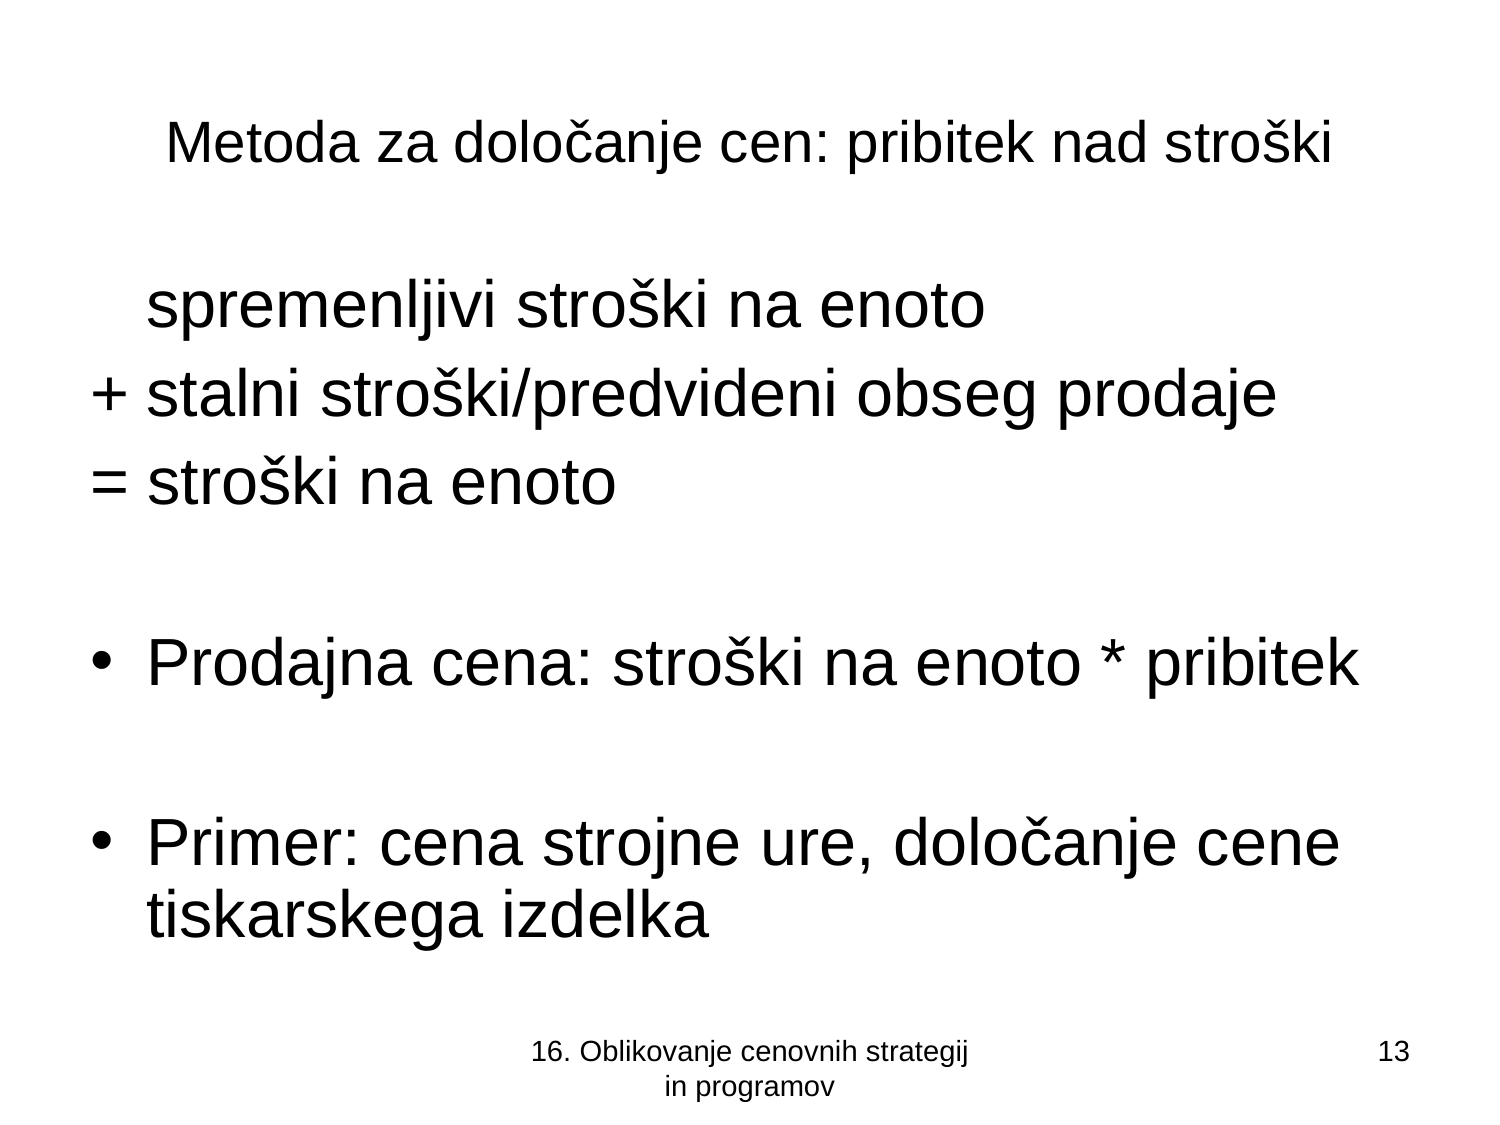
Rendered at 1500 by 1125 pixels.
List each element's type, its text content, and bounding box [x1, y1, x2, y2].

text_box 16. Oblikovanje cenovnih strategij in programov [512, 1024, 988, 1103]
text_box <number> [1074, 1024, 1426, 1103]
list spremenljivi stroški na enoto + stalni stroški/predvideni obseg prodaje = stroški na enoto Prodajna cena: stroški na enoto * pribitek Primer: cena strojne ure, določanje cene tiskarskega izdelka [75, 262, 1426, 1006]
title Metoda za določanje cen: pribitek nad stroški [75, 45, 1426, 233]
